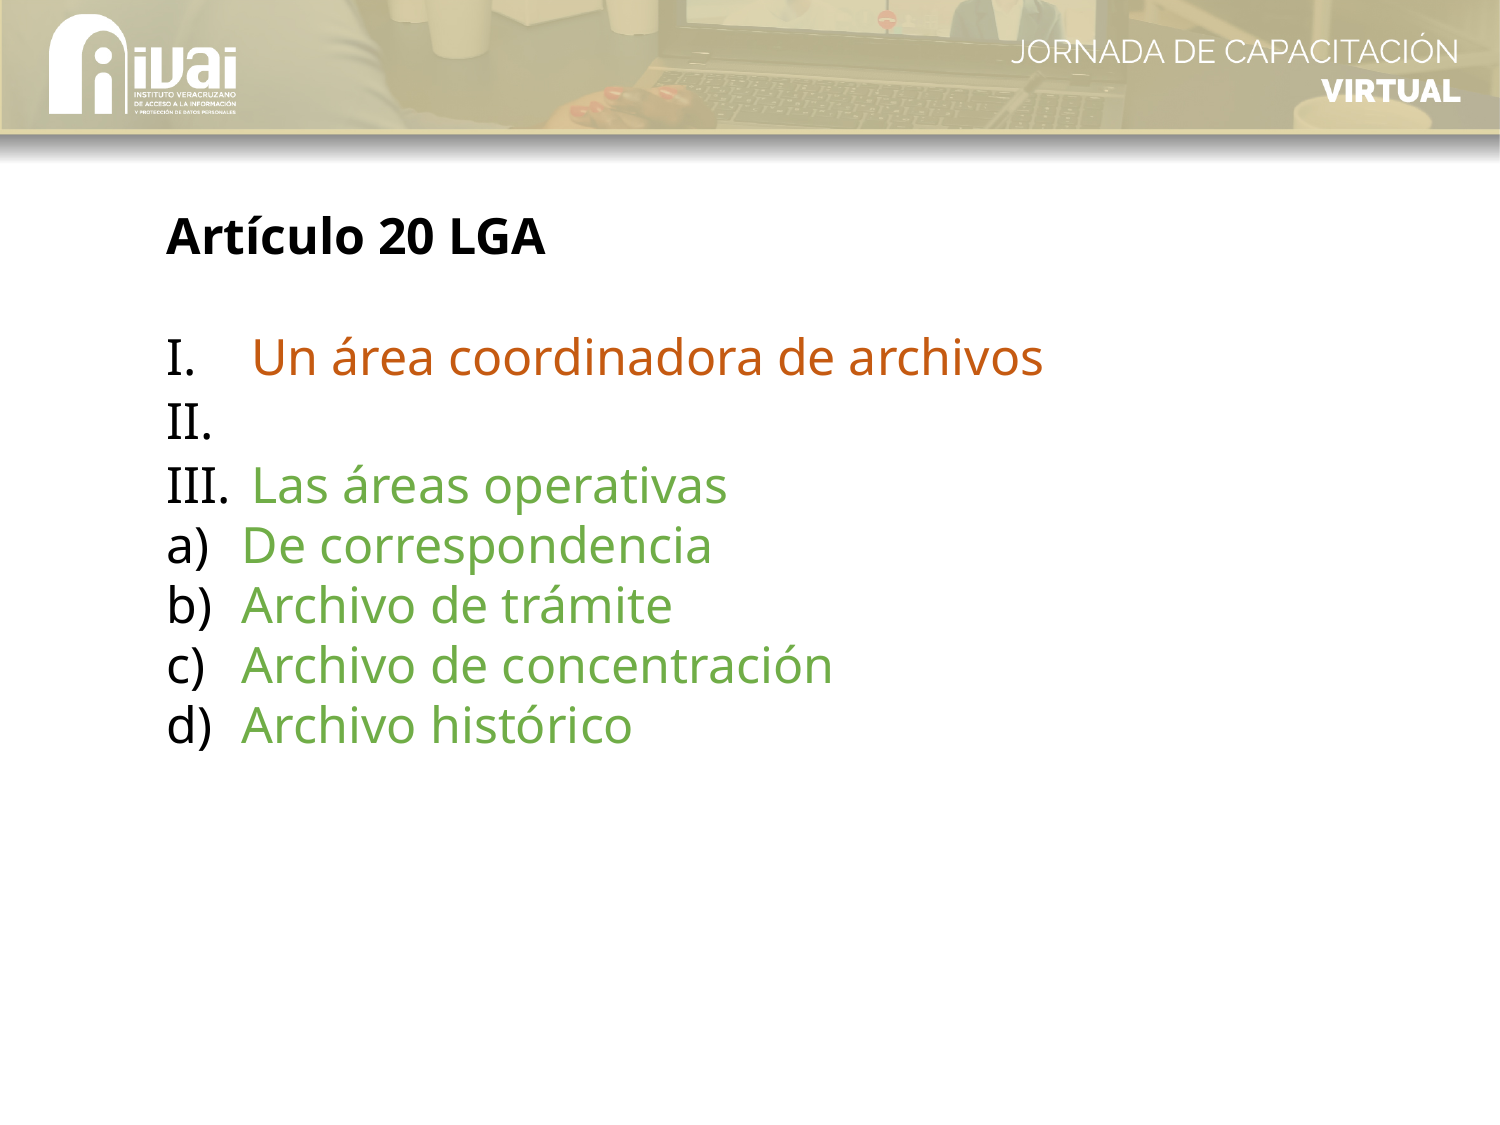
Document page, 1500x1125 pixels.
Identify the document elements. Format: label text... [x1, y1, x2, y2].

text_box Artículo 20 LGA Un área coordinadora de archivos Las áreas operativas De correspondencia Archivo de trámite Archivo de concentración Archivo histórico [152, 198, 1350, 761]
